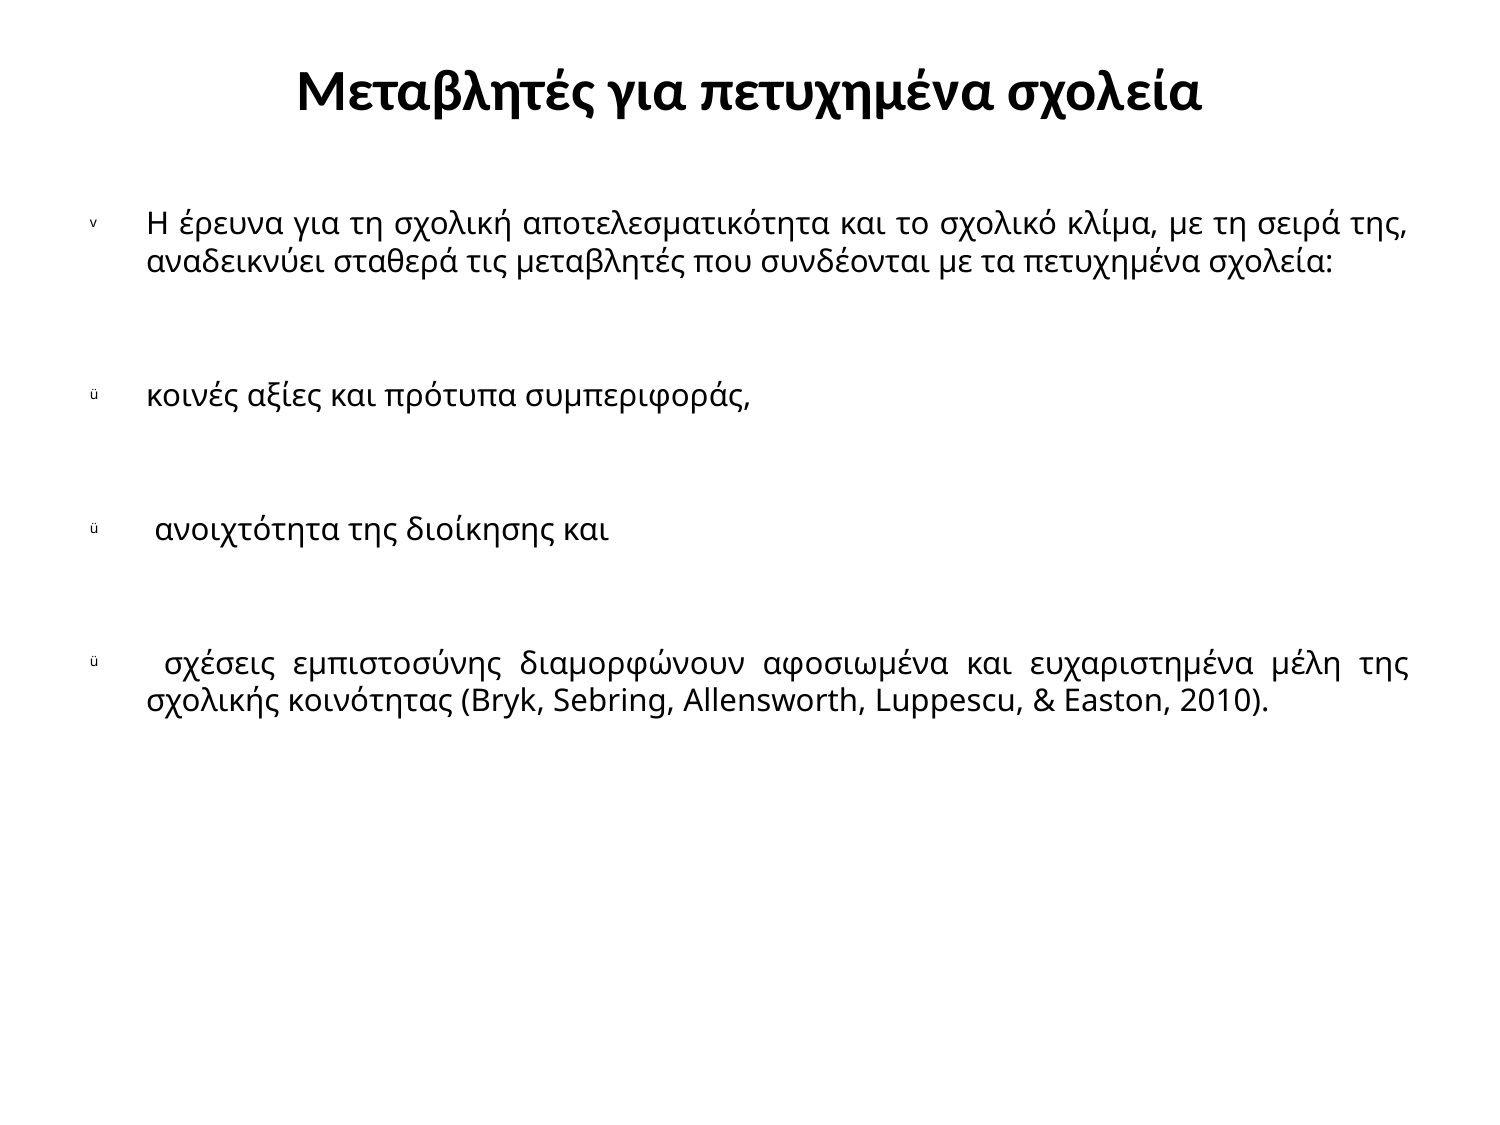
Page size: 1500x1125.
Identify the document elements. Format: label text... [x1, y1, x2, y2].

title Μεταβλητές για πετυχημένα σχολεία [75, 45, 1425, 161]
list Η έρευνα για τη σχολική αποτελεσματικότητα και το σχολικό κλίμα, με τη σειρά της, αναδεικνύει σταθερά τις μεταβλητές που συνδέονται με τα πετυχημένα σχολεία: κοινές αξίες και πρότυπα συμπεριφοράς, ανοιχτότητα της διοίκησης και σχέσεις εμπιστοσύνης διαμορφώνουν αφοσιωμένα και ευχαριστημένα μέλη της σχολικής κοινότητας (Bryk, Sebring, Allensworth, Luppescu, & Easton, 2010). [75, 196, 1425, 1005]
